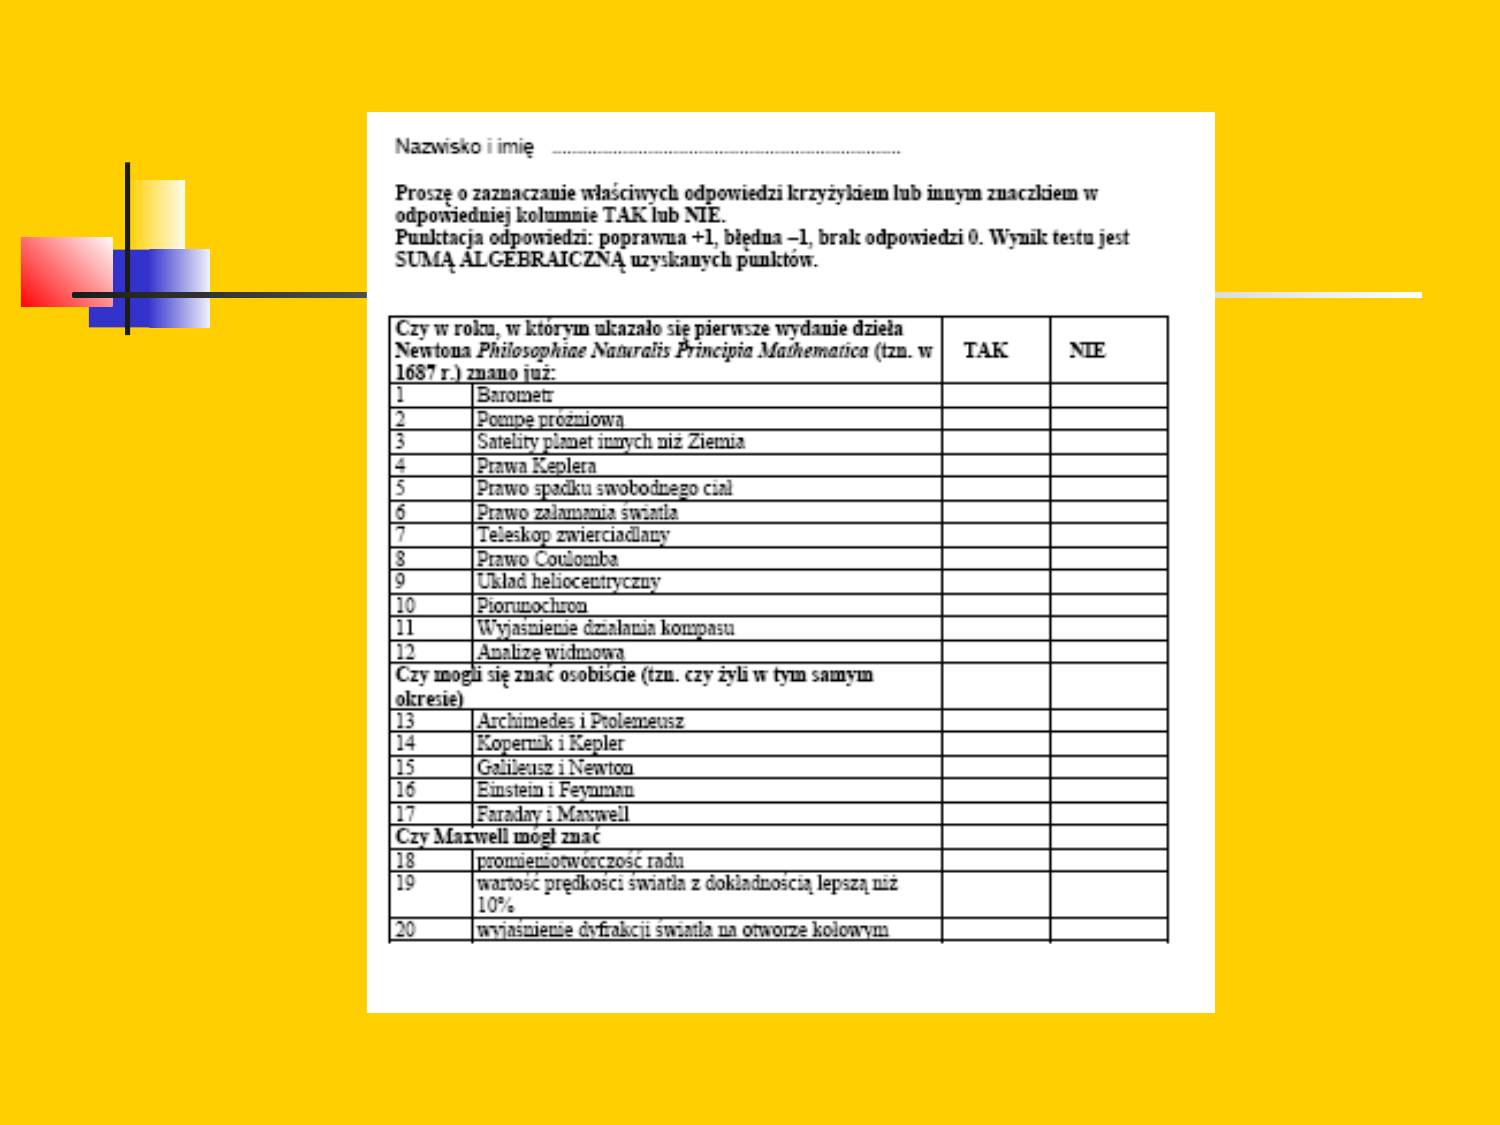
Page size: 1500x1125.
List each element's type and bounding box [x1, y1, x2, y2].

picture [366, 112, 1215, 1013]
